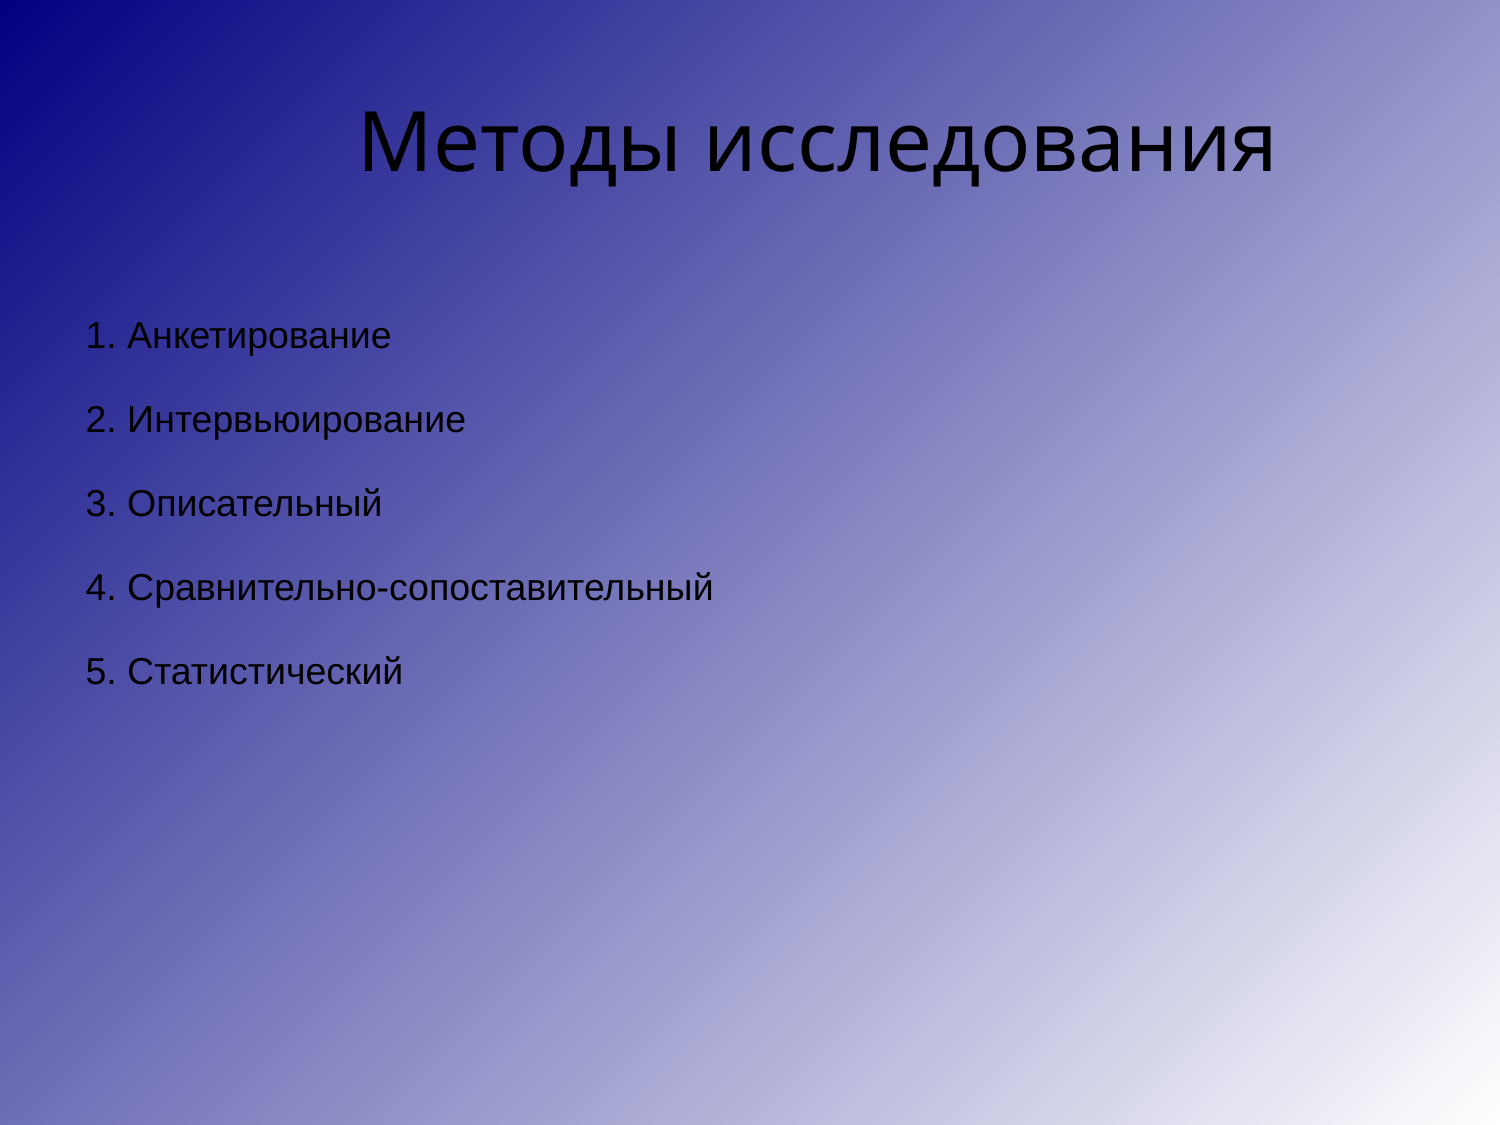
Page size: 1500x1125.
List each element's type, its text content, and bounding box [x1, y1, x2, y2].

text_box 1. Анкетирование 2. Интервьюирование 3. Описательный 4. Сравнительно-сопоставительный 5. Статистический [70, 307, 1441, 743]
title Методы исследования [75, 45, 1425, 233]
